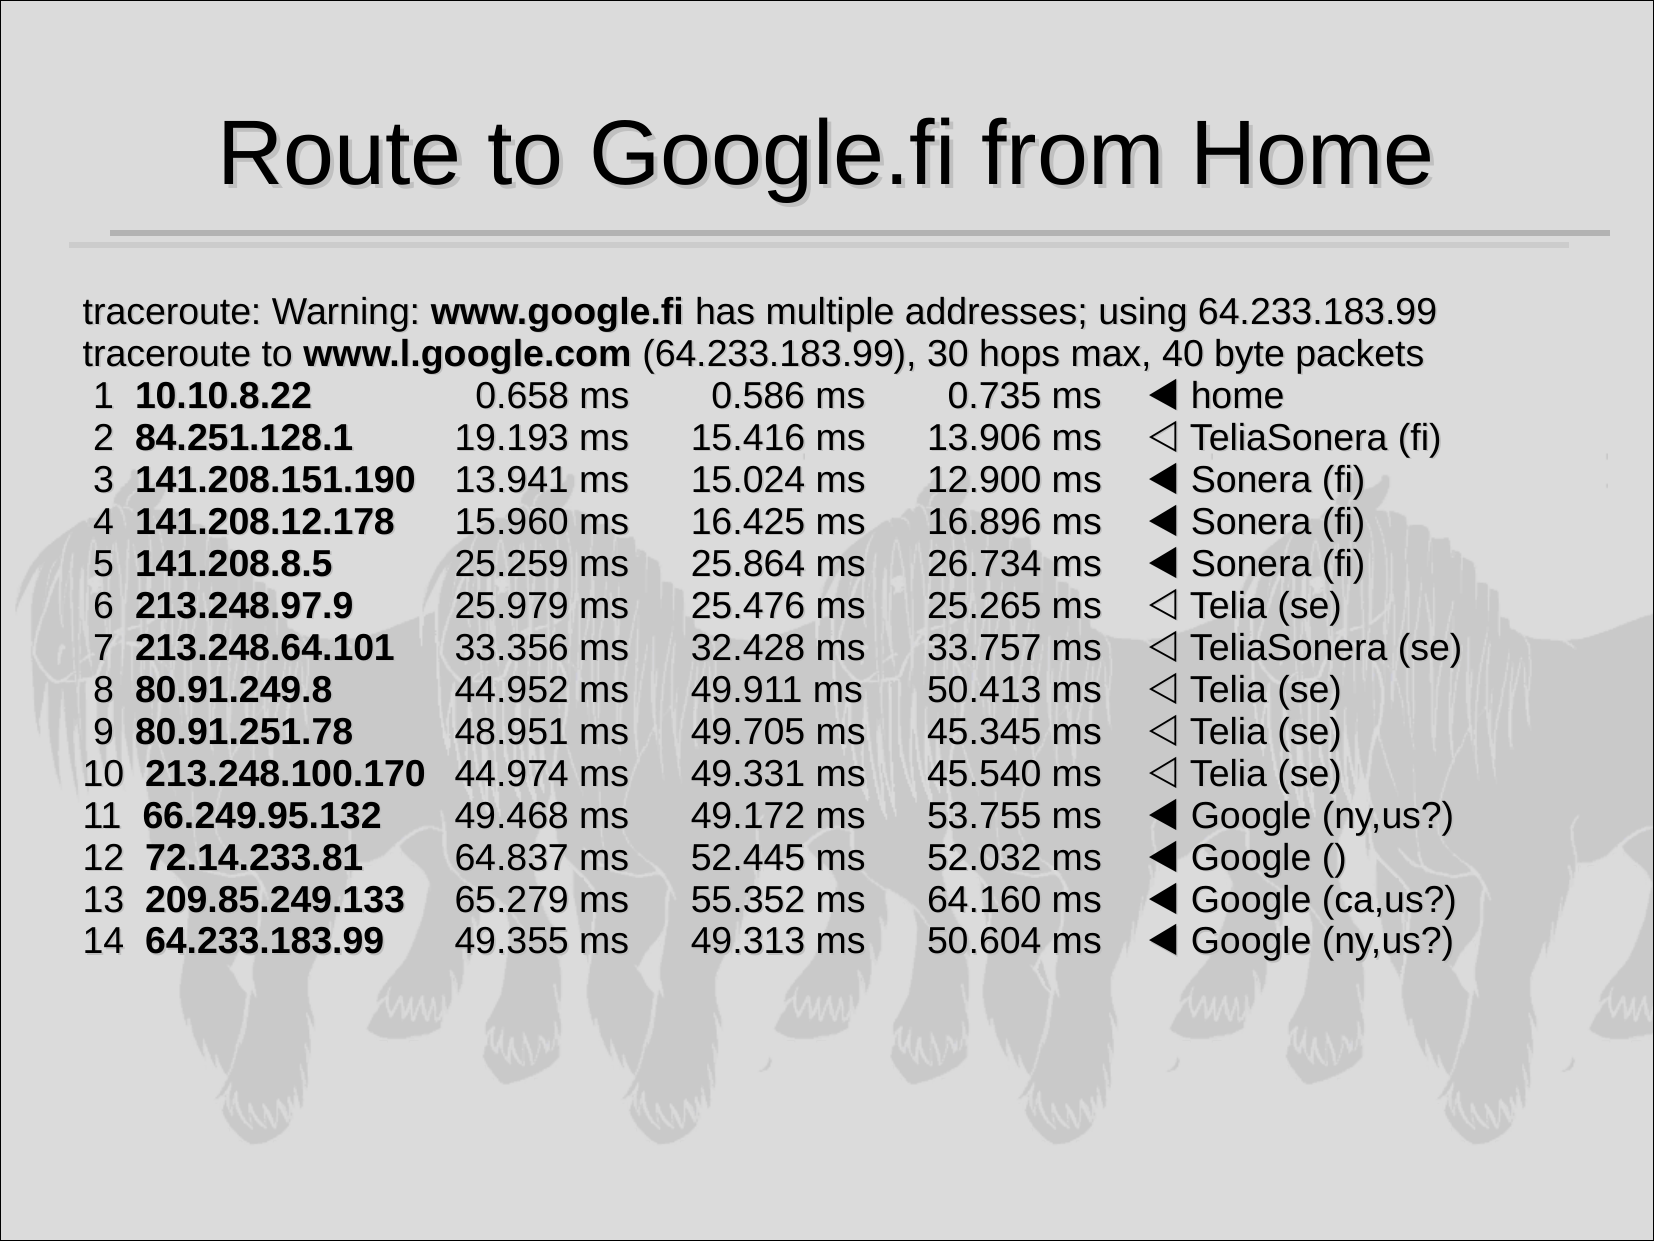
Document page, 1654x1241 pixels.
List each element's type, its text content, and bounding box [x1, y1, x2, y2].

title Route to Google.fi from Home [82, 56, 1571, 250]
list traceroute: Warning: www.google.fi has multiple addresses; using 64.233.183.99 traceroute to www.l.google.com (64.233.183.99), 30 hops max, 40 byte packets 1 10.10.8.22 0.658 ms 0.586 ms 0.735 ms ◀ home 2 84.251.128.1 19.193 ms 15.416 ms 13.906 ms ◁ TeliaSonera (fi) 3 141.208.151.190 13.941 ms 15.024 ms 12.900 ms ◀ Sonera (fi) 4 141.208.12.178 15.960 ms 16.425 ms 16.896 ms ◀ Sonera (fi) 5 141.208.8.5 25.259 ms 25.864 ms 26.734 ms ◀ Sonera (fi) 6 213.248.97.9 25.979 ms 25.476 ms 25.265 ms ◁ Telia (se) 7 213.248.64.101 33.356 ms 32.428 ms 33.757 ms ◁ TeliaSonera (se) 8 80.91.249.8 44.952 ms 49.911 ms 50.413 ms ◁ Telia (se) 9 80.91.251.78 48.951 ms 49.705 ms 45.345 ms ◁ Telia (se) 10 213.248.100.170 44.974 ms 49.331 ms 45.540 ms ◁ Telia (se) 11 66.249.95.132 49.468 ms 49.172 ms 53.755 ms ◀ Google (ny,us?) 12 72.14.233.81 64.837 ms 52.445 ms 52.032 ms ◀ Google () 13 209.85.249.133 65.279 ms 55.352 ms 64.160 ms ◀ Google (ca,us?) 14 64.233.183.99 49.355 ms 49.313 ms 50.604 ms ◀ Google (ny,us?) [82, 290, 1571, 1094]
